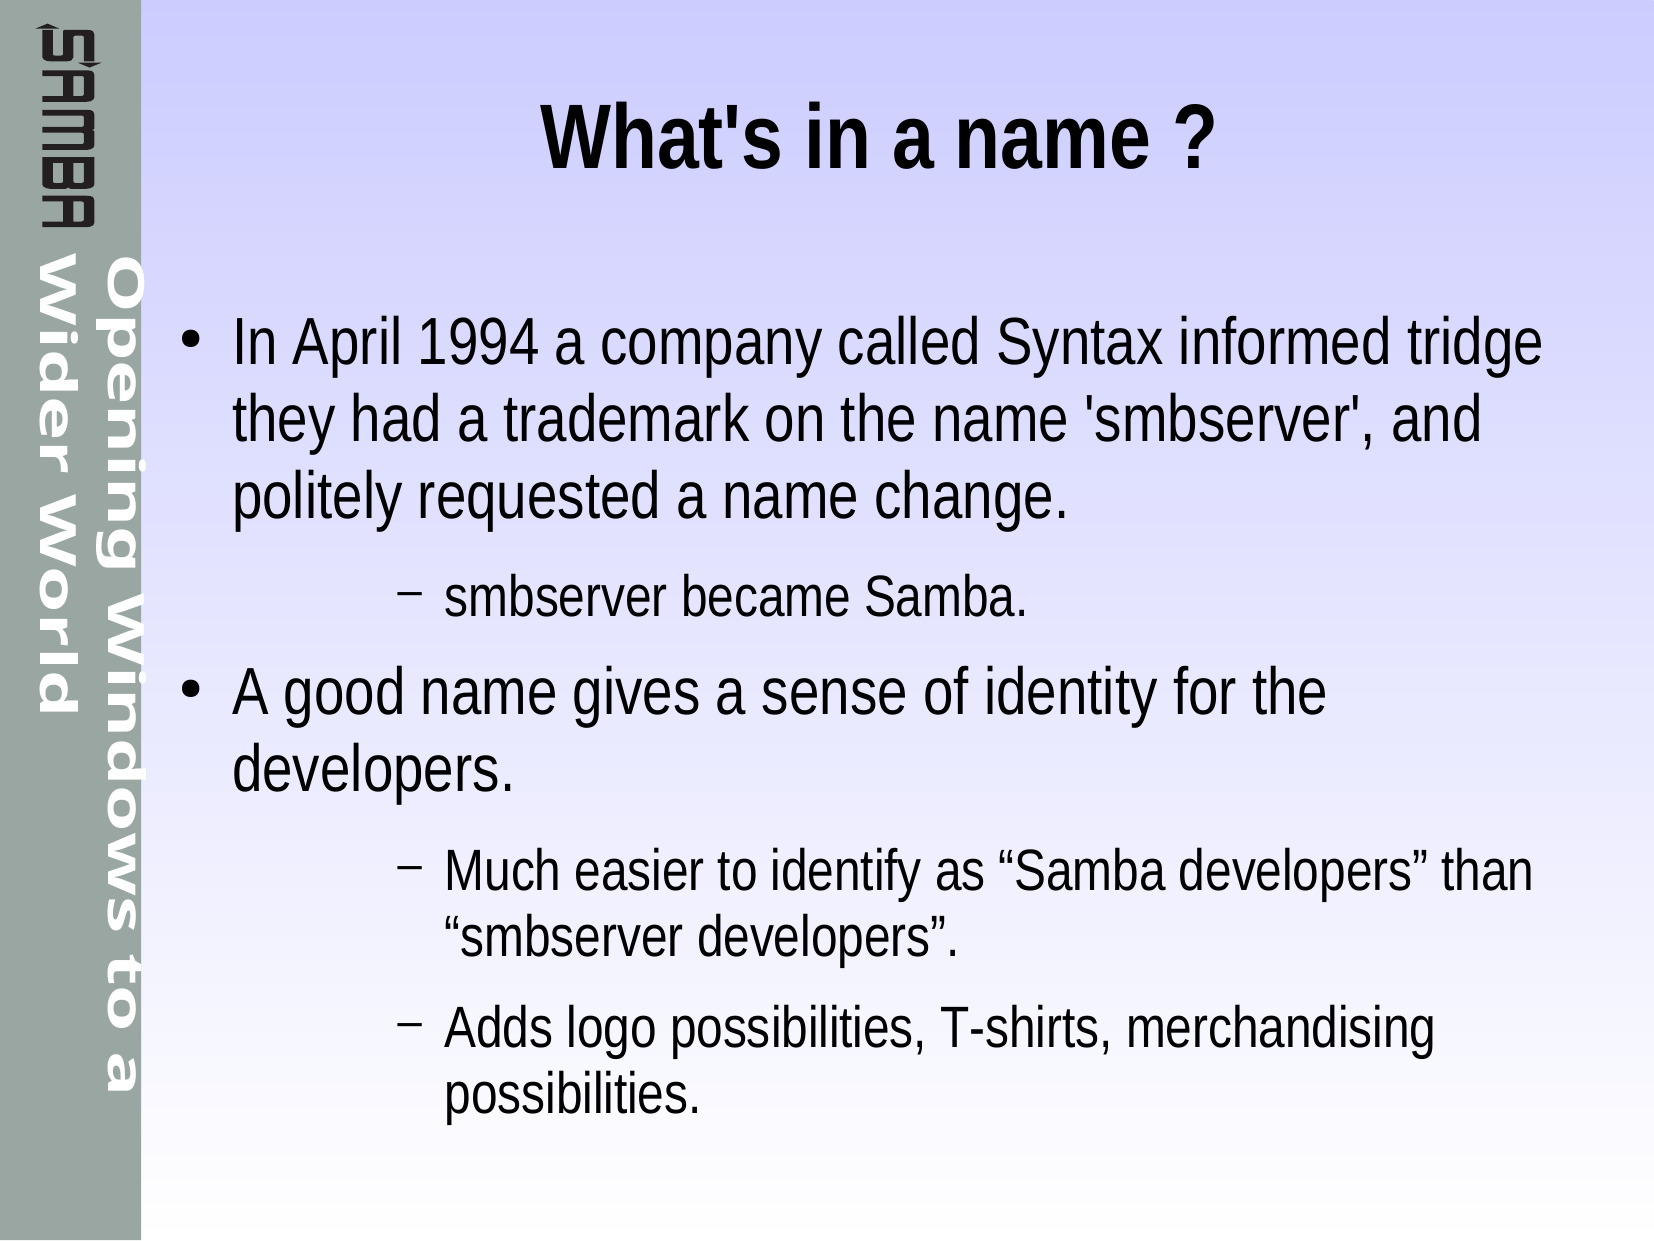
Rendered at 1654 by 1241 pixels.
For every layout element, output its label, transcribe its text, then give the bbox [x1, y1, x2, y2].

list In April 1994 a company called Syntax informed tridge they had a trademark on the name 'smbserver', and politely requested a name change. smbserver became Samba. A good name gives a sense of identity for the developers. Much easier to identify as “Samba developers” than “smbserver developers”. Adds logo possibilities, T-shirts, merchandising possibilities. [161, 302, 1574, 1216]
title What's in a name ? [173, 31, 1586, 239]
